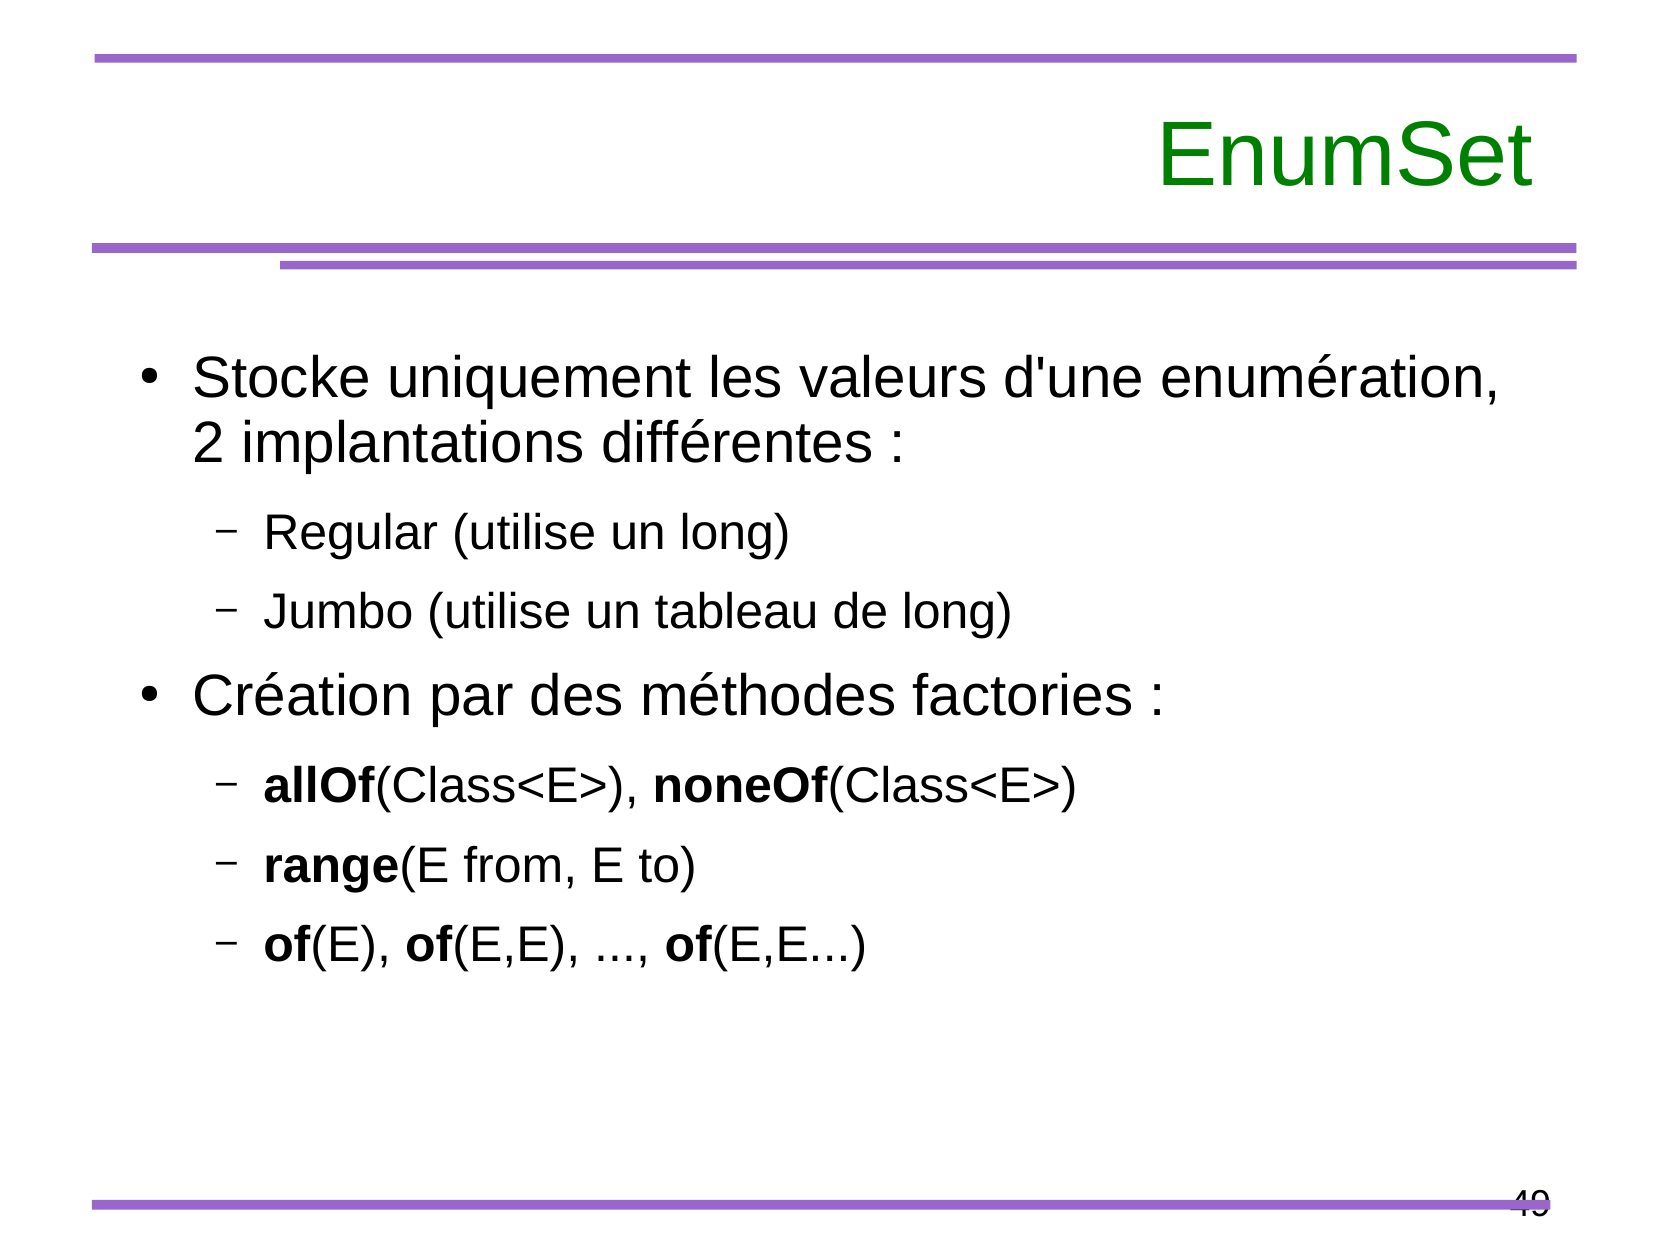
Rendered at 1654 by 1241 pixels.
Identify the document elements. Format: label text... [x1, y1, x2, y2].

list Stocke uniquement les valeurs d'une enumération, 2 implantations différentes : Regular (utilise un long) Jumbo (utilise un tableau de long) Création par des méthodes factories : allOf(Class<E>), noneOf(Class<E>) range(E from, E to) of(E), of(E,E), ..., of(E,E...) [121, 344, 1534, 1132]
title EnumSet [121, 49, 1534, 257]
